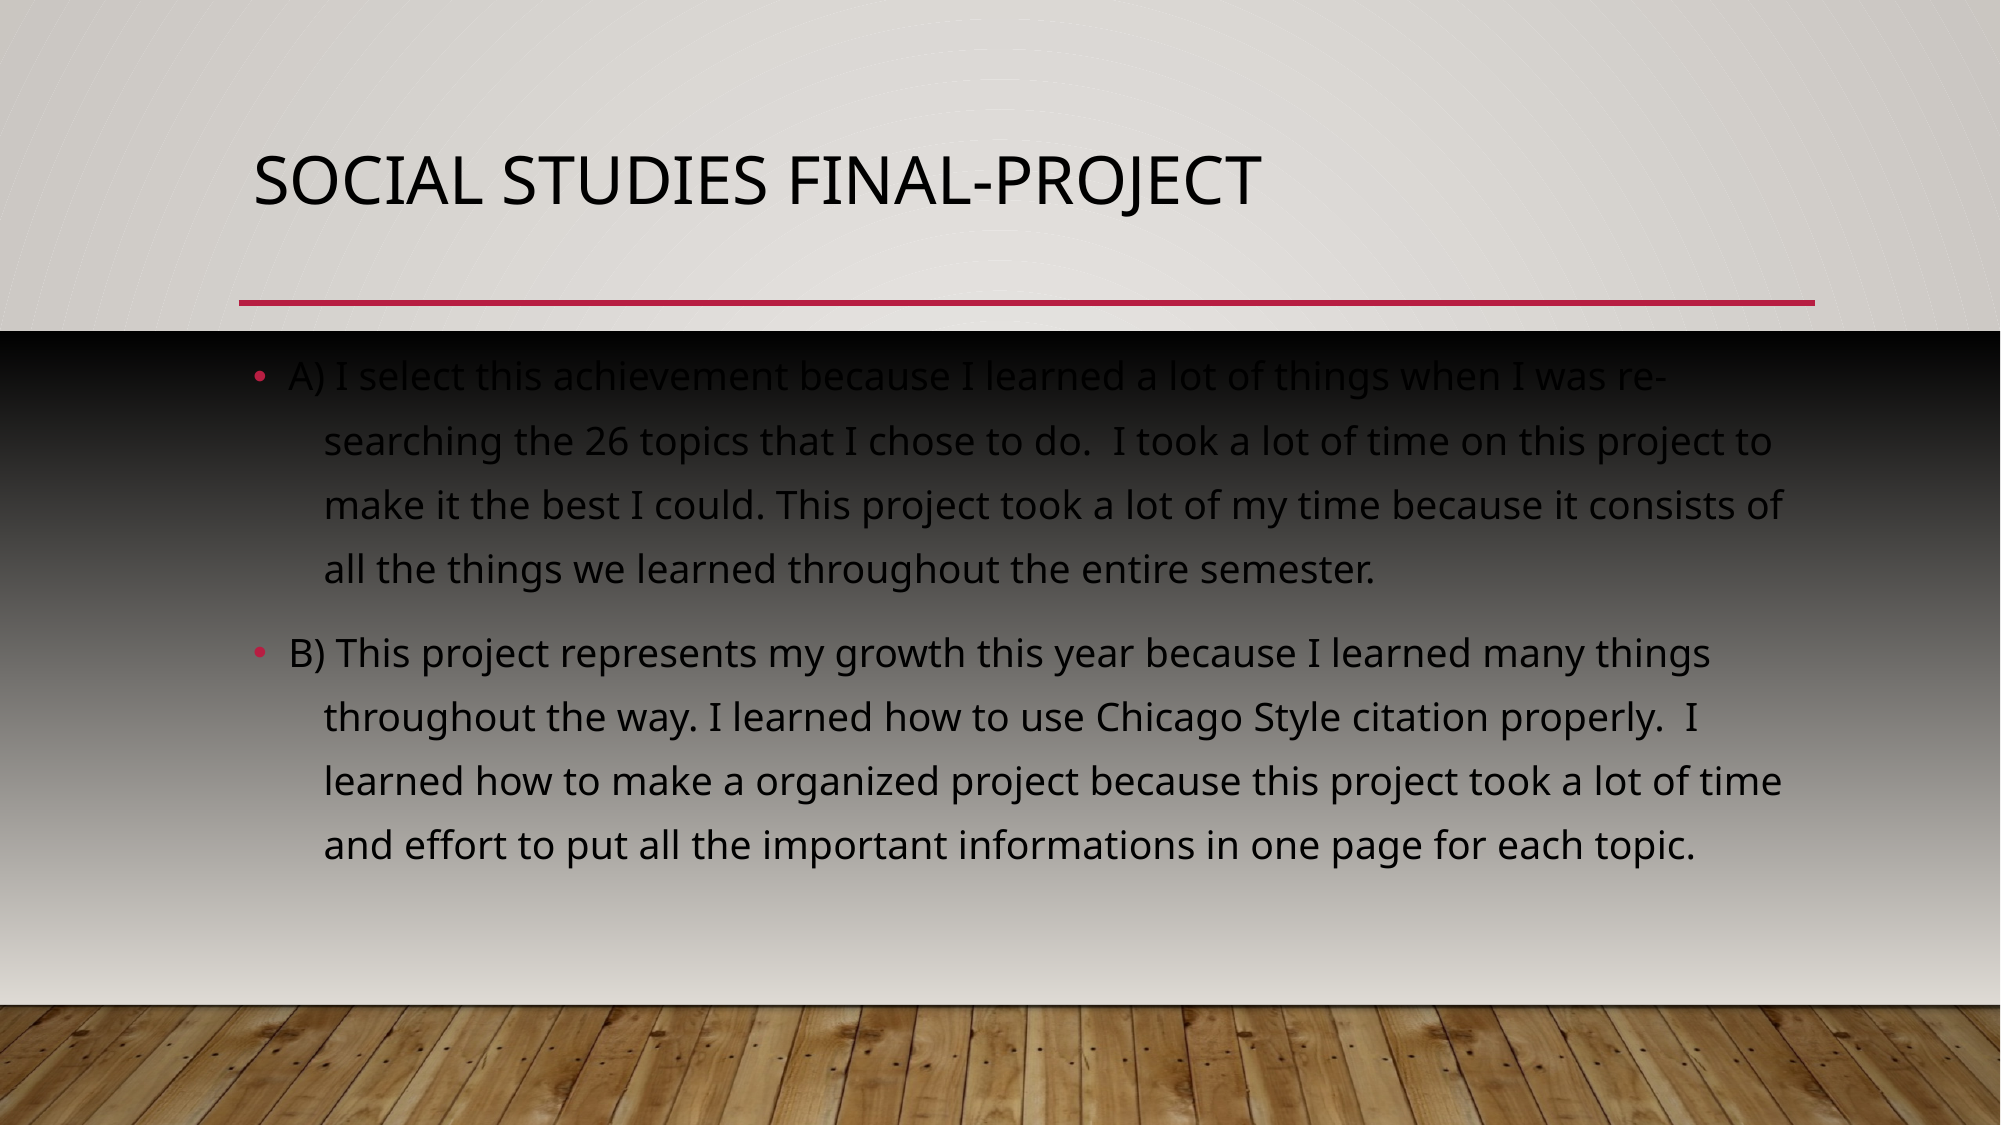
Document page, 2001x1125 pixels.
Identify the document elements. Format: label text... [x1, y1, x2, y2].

list A) I select this achievement because I learned a lot of things when I was re-searching the 26 topics that I chose to do. I took a lot of time on this project to make it the best I could. This project took a lot of my time because it consists of all the things we learned throughout the entire semester. B) This project represents my growth this year because I learned many things throughout the way. I learned how to use Chicago Style citation properly. I learned how to make a organized project because this project took a lot of time and effort to put all the important informations in one page for each topic. [238, 330, 1814, 897]
title Social studies final-project [238, 131, 1814, 305]
